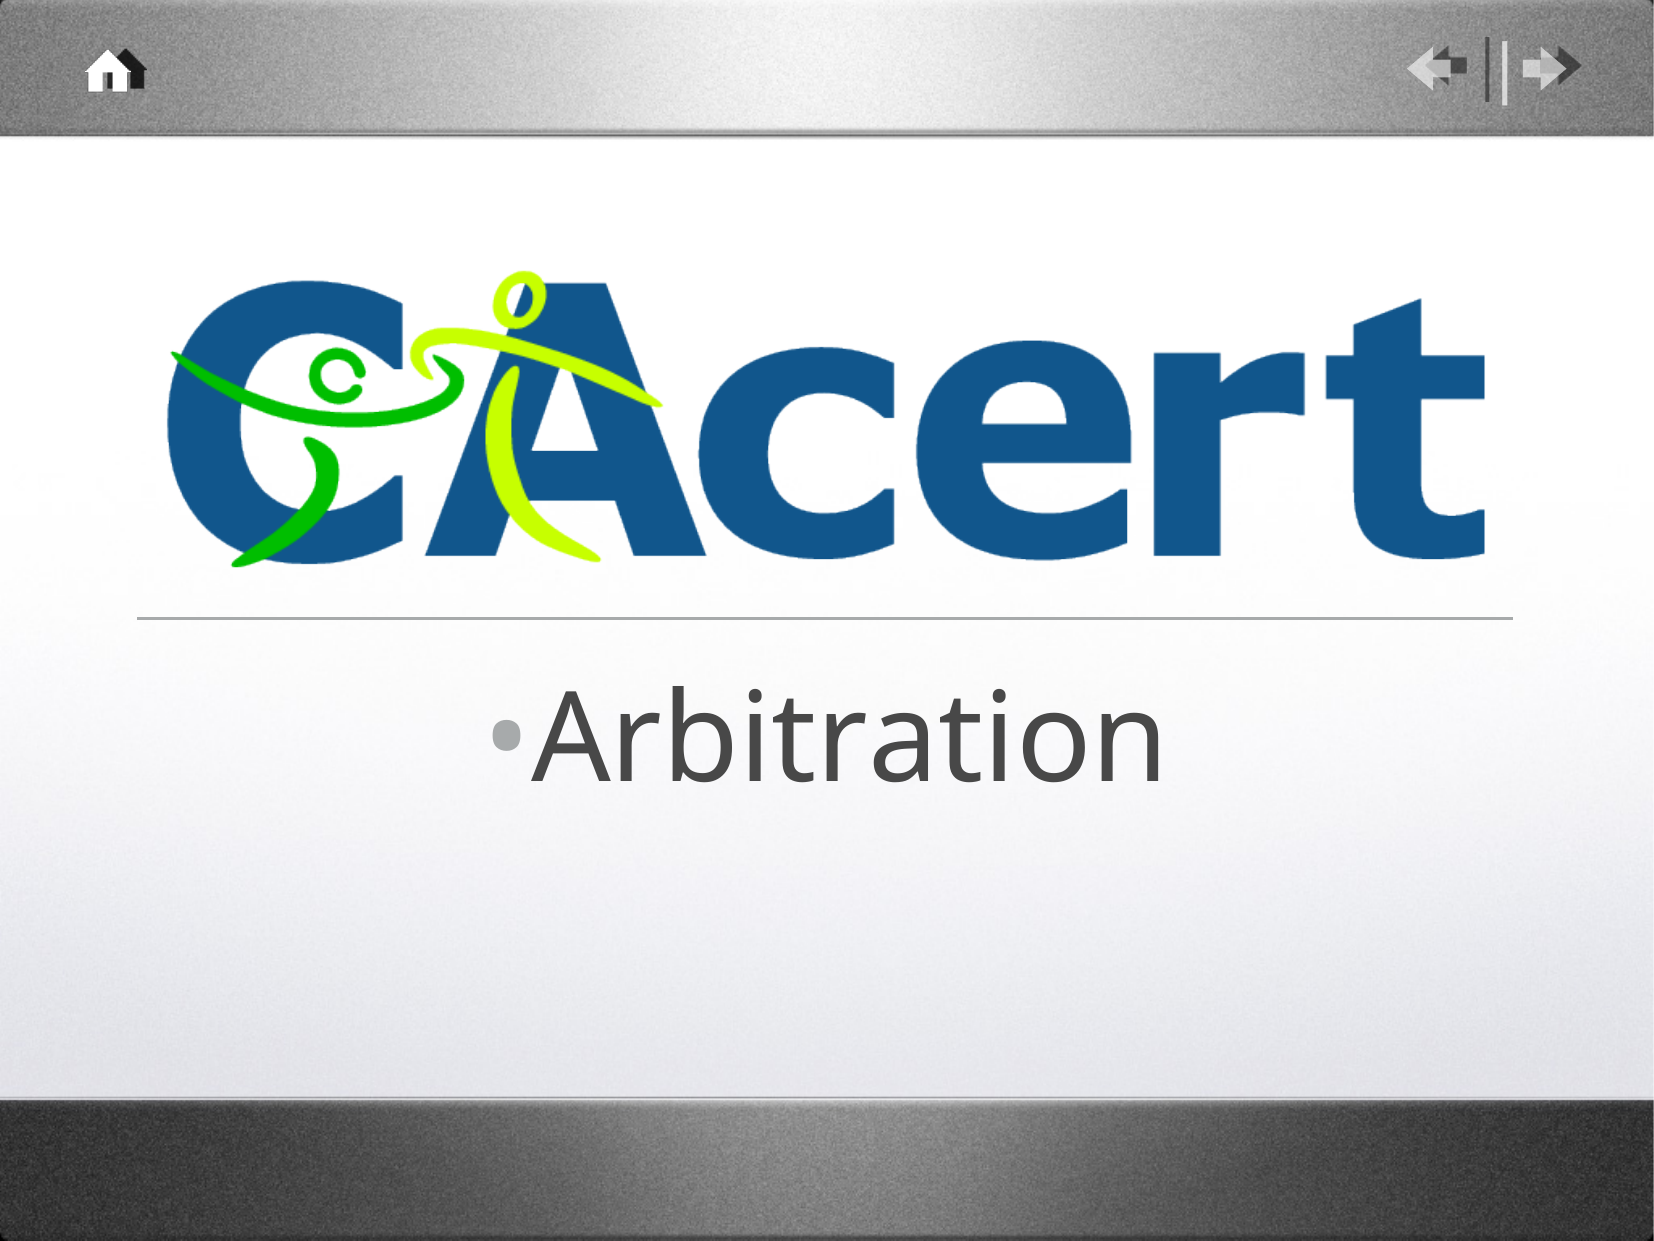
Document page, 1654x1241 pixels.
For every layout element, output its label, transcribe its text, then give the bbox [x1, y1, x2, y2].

picture [0, 0, 1654, 1241]
list Arbitration [161, 639, 1493, 814]
